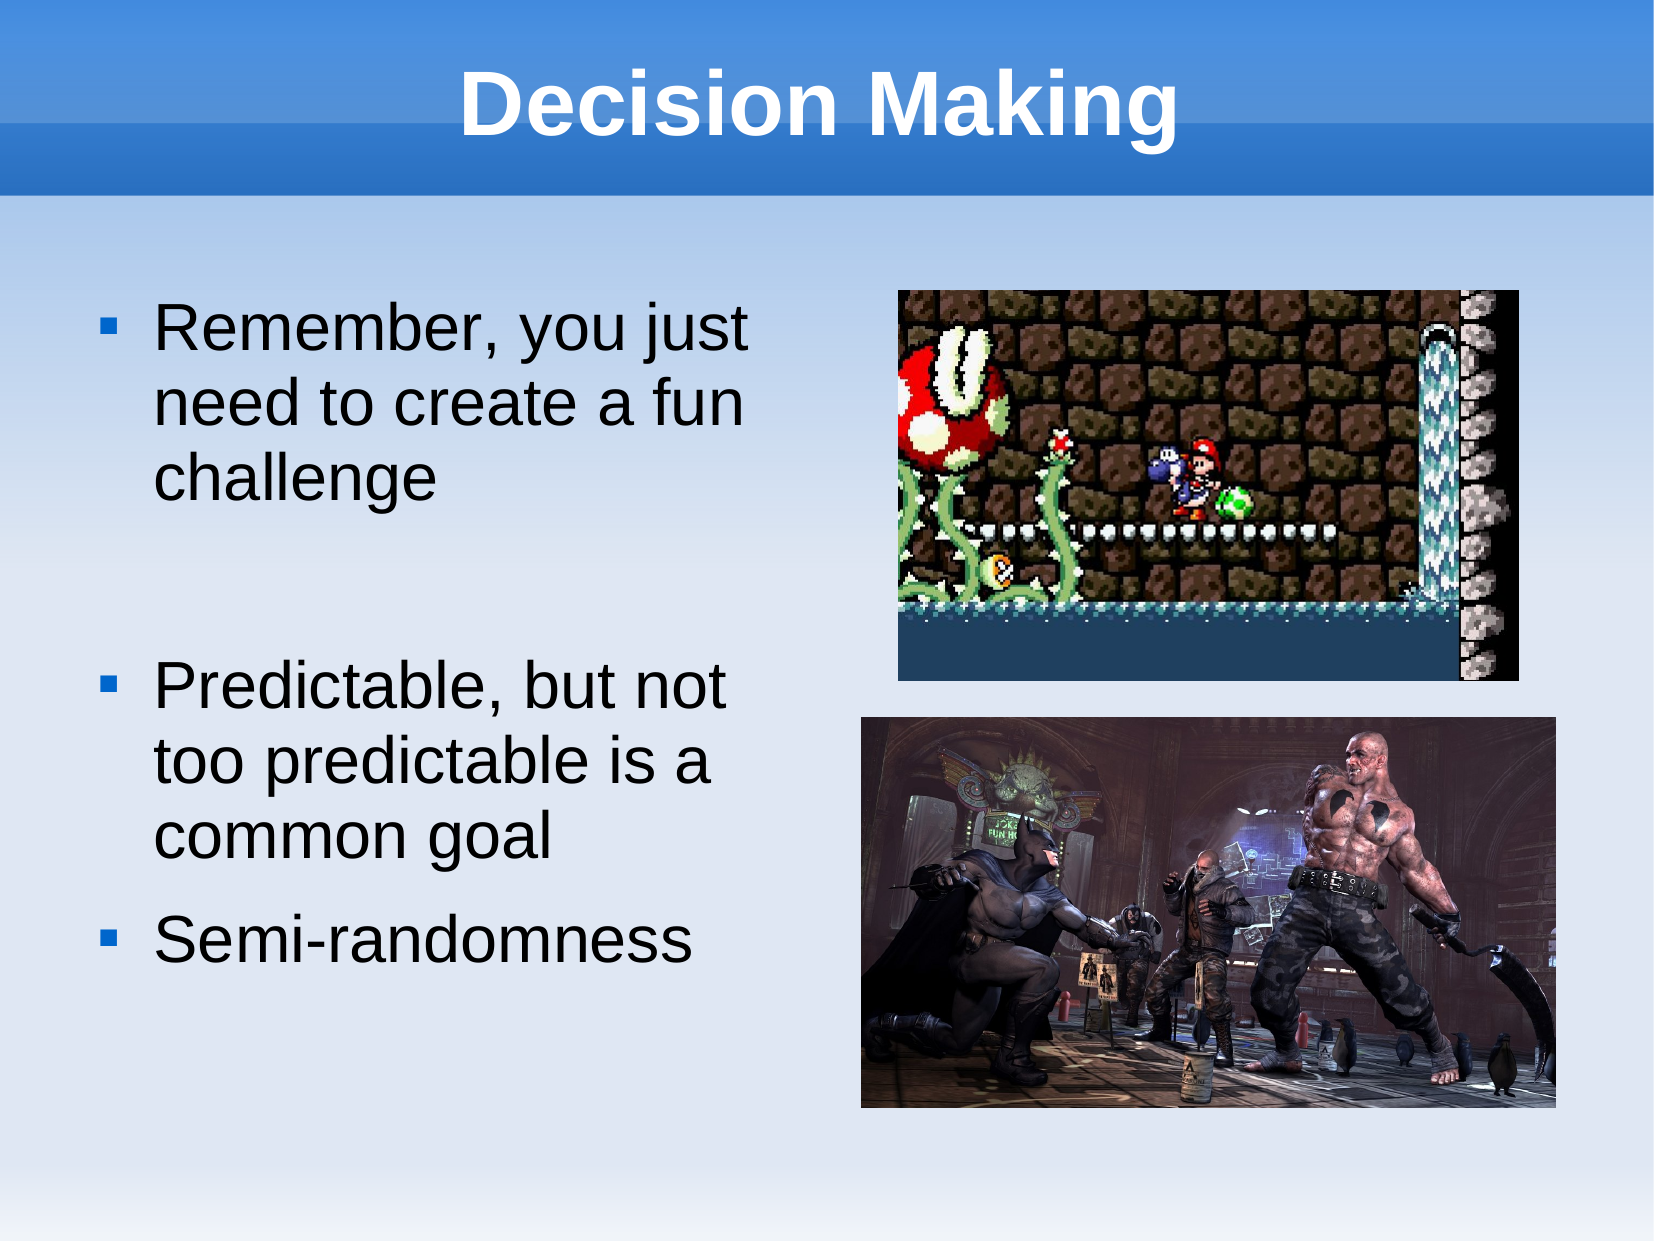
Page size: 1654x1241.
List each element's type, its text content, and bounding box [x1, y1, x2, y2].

title Decision Making [76, 0, 1565, 208]
picture [0, 0, 1654, 1241]
list Remember, you just need to create a fun challenge Predictable, but not too predictable is a common goal Semi-randomness [82, 290, 809, 1109]
